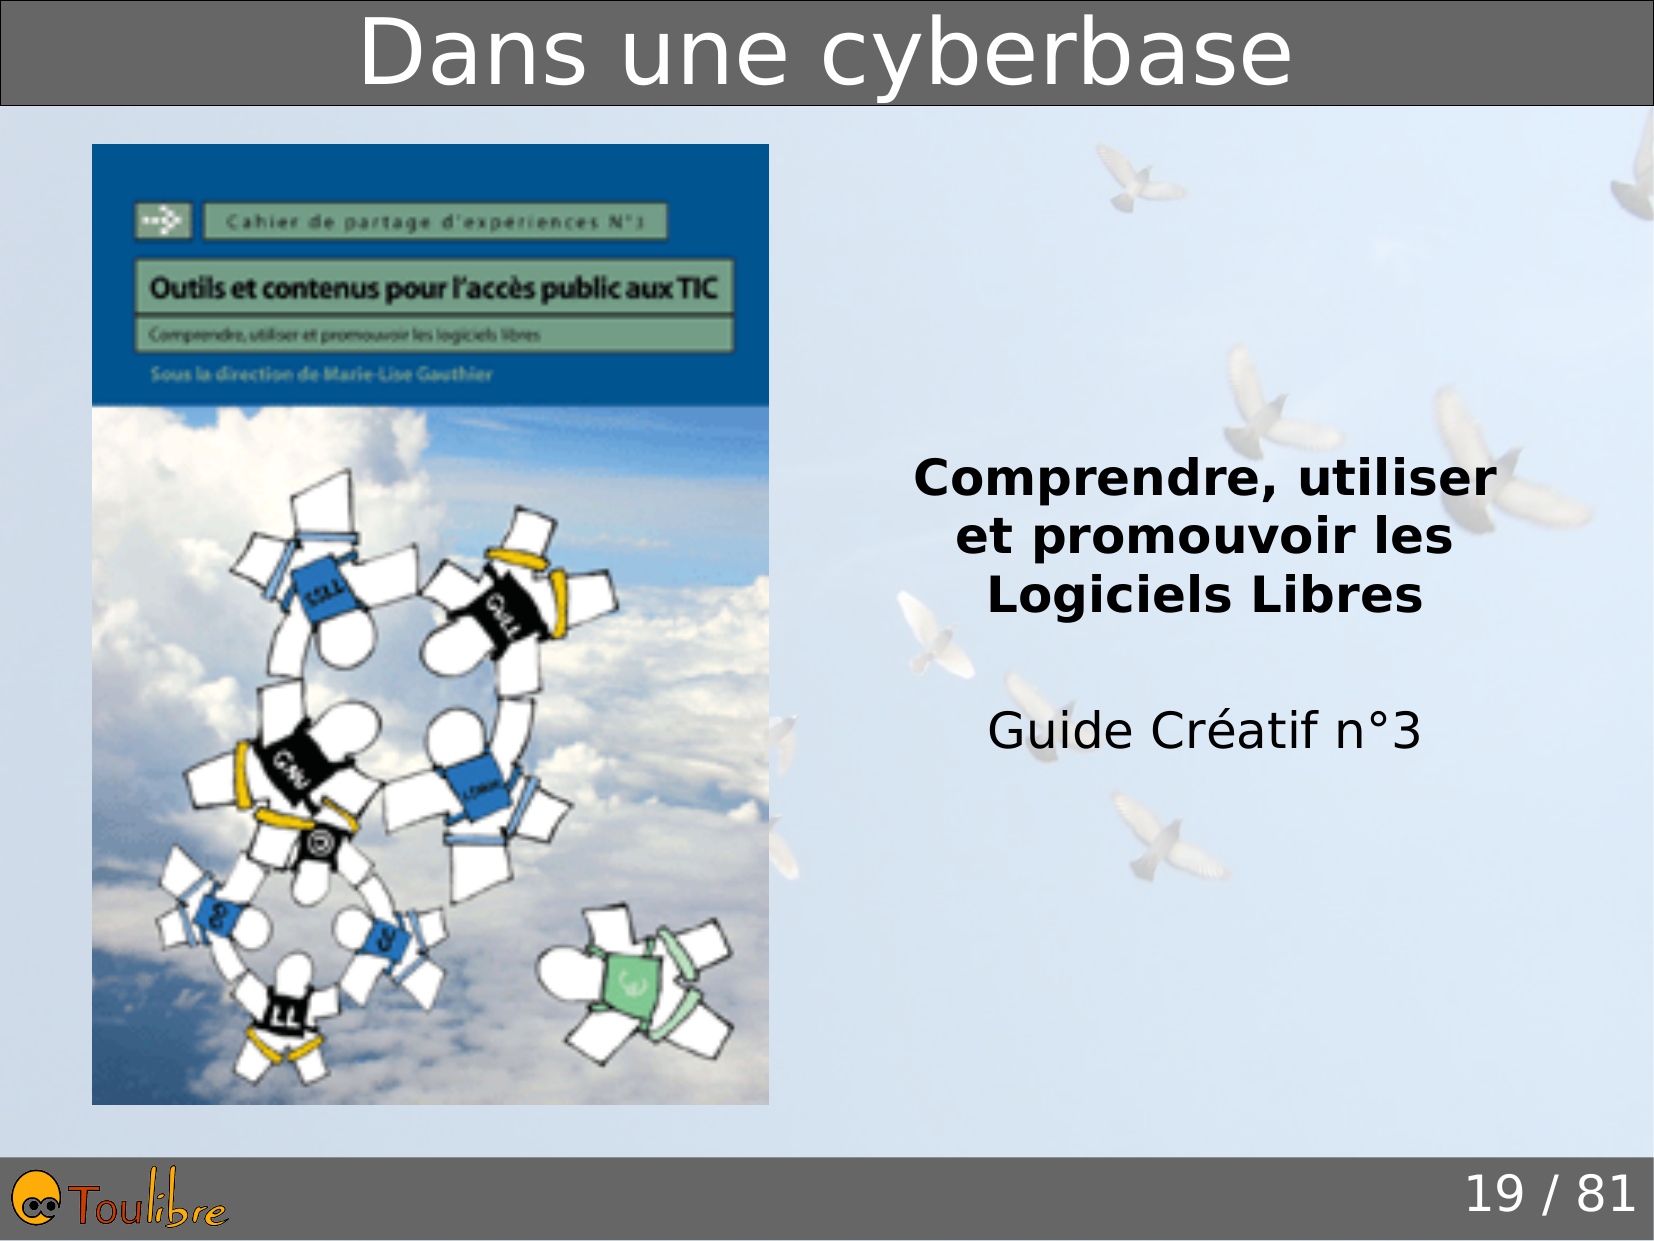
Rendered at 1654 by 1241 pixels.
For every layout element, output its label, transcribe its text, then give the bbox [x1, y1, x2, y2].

picture [92, 144, 769, 1105]
title Dans une cyberbase [0, 0, 1654, 107]
picture [11, 1165, 229, 1228]
text_box Comprendre, utiliser et promouvoir les Logiciels Libres [876, 441, 1534, 632]
text_box Guide Créatif n°3 [959, 695, 1451, 769]
